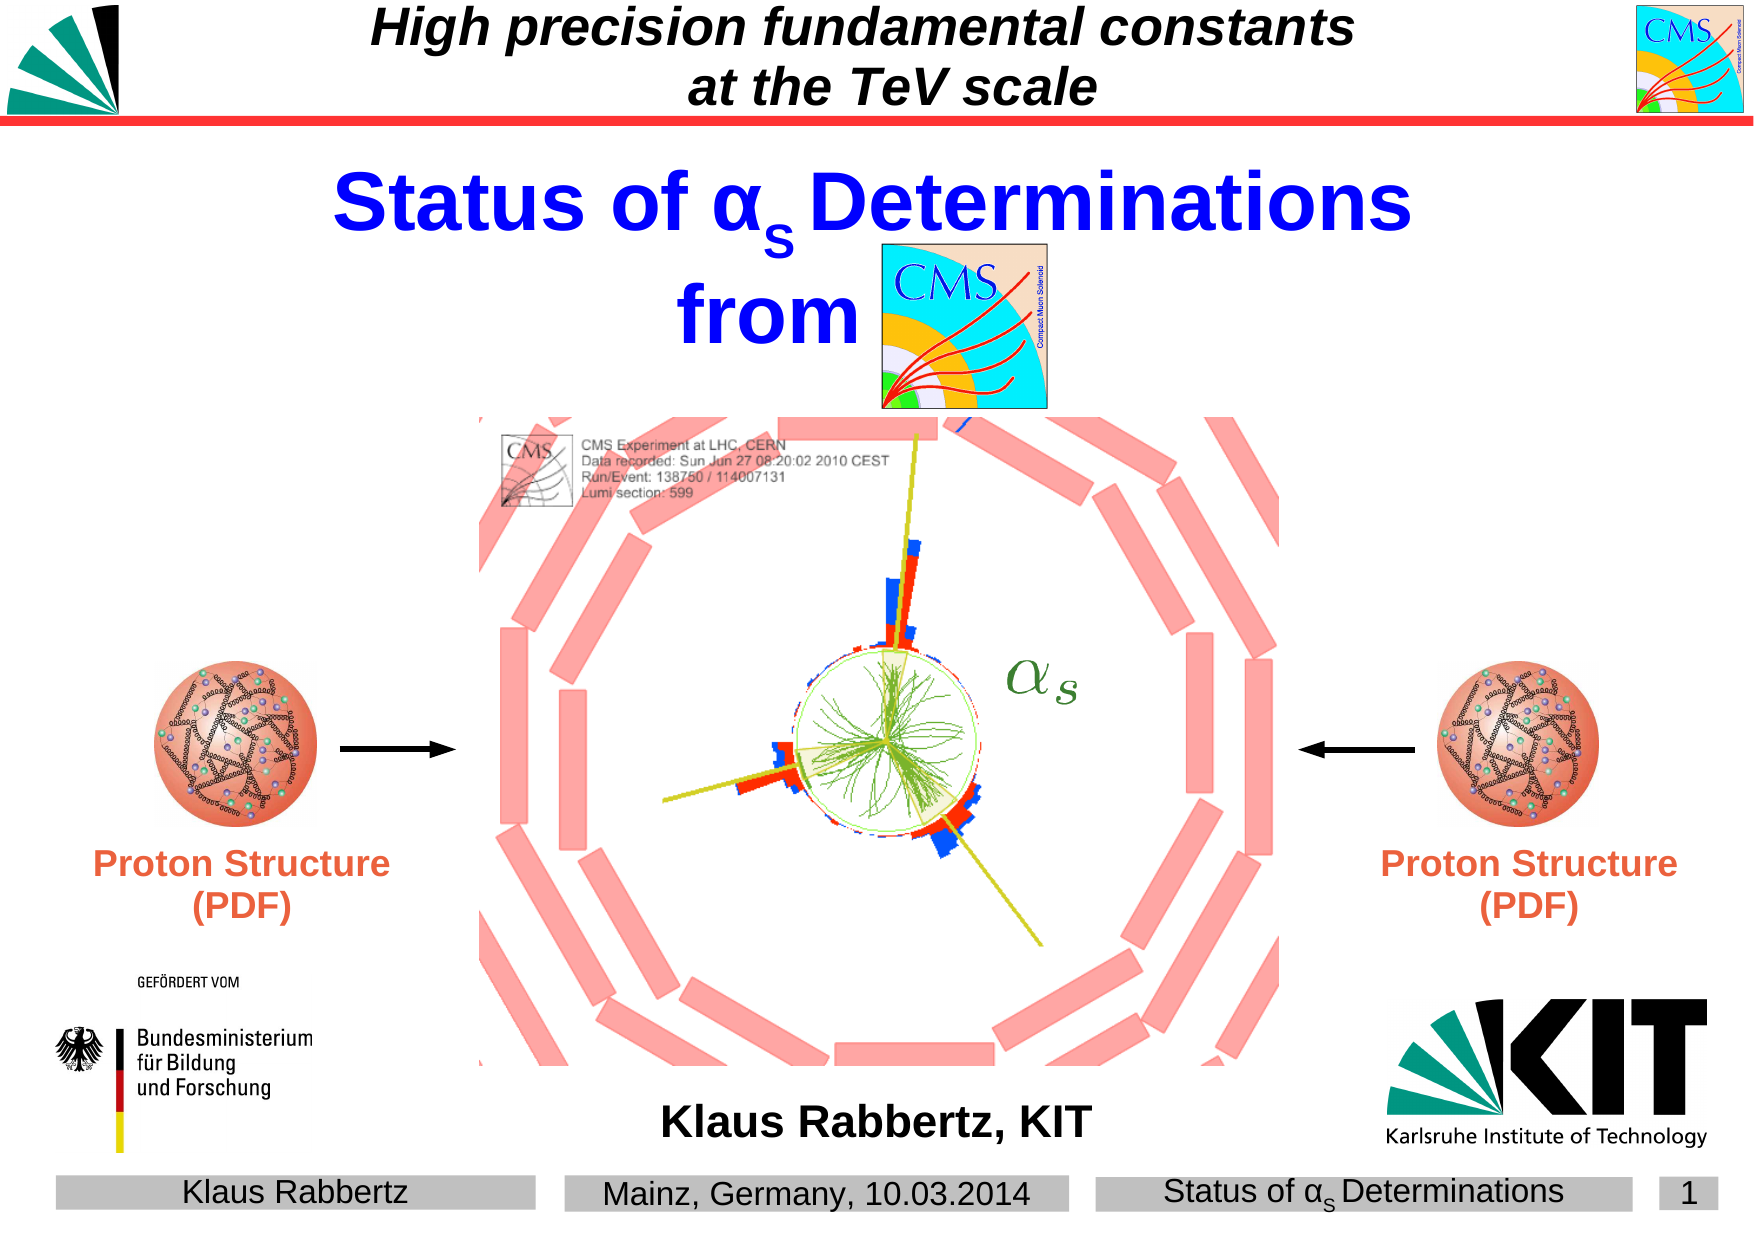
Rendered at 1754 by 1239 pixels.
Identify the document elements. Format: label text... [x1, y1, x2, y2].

picture [881, 243, 1048, 409]
picture [1437, 661, 1599, 827]
text_box Proton Structure (PDF) [81, 836, 403, 933]
text_box Status of αS Determinations from [320, 149, 1433, 368]
text_box Klaus Rabbertz, KIT [648, 1089, 1106, 1154]
title High precision fundamental constants at the TeV scale [123, 0, 1606, 118]
text_box Proton Structure (PDF) [1368, 836, 1691, 933]
picture [479, 417, 1279, 1066]
picture [154, 661, 317, 827]
picture [1387, 999, 1707, 1148]
picture [55, 974, 312, 1153]
picture [1636, 5, 1744, 113]
picture [7, 5, 119, 116]
